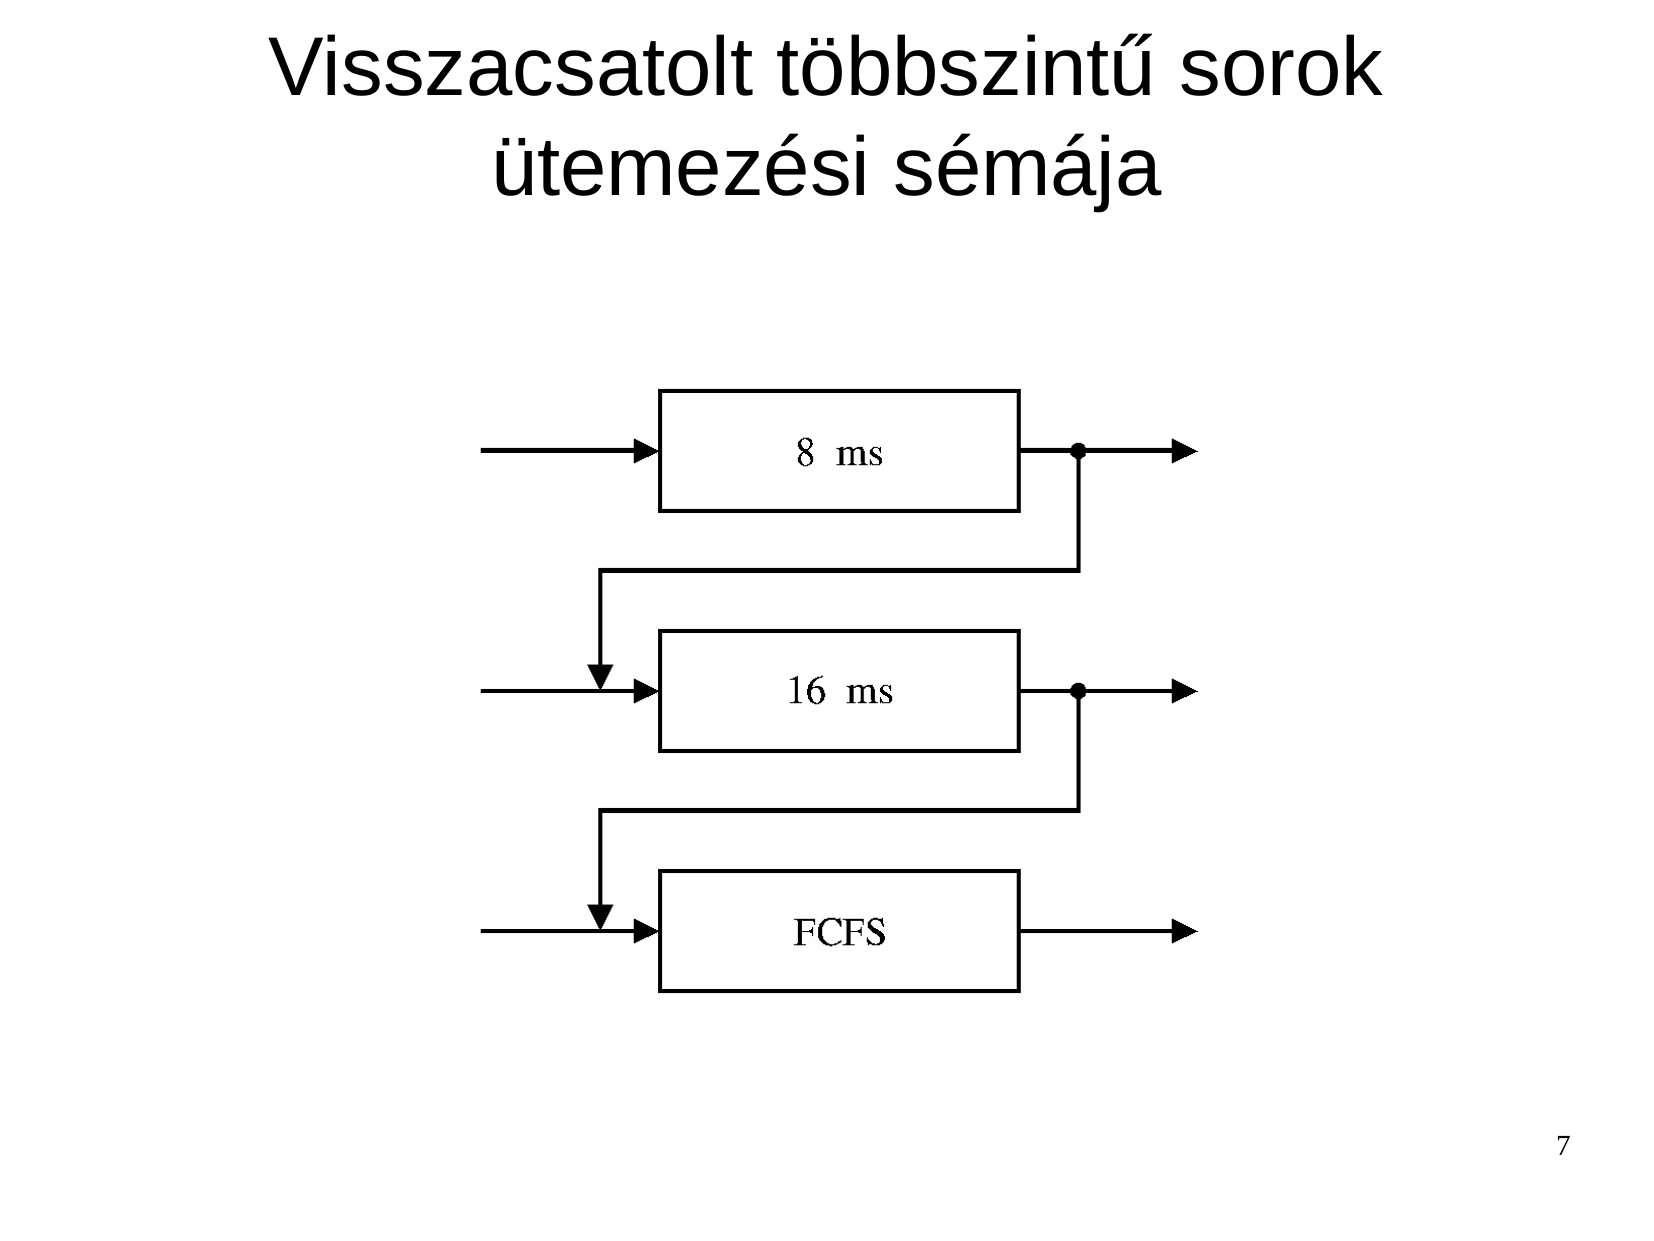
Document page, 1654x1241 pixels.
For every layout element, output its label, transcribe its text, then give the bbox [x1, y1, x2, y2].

chart [423, 333, 1264, 1049]
title Visszacsatolt többszintű sorok ütemezési sémája [123, 20, 1530, 204]
